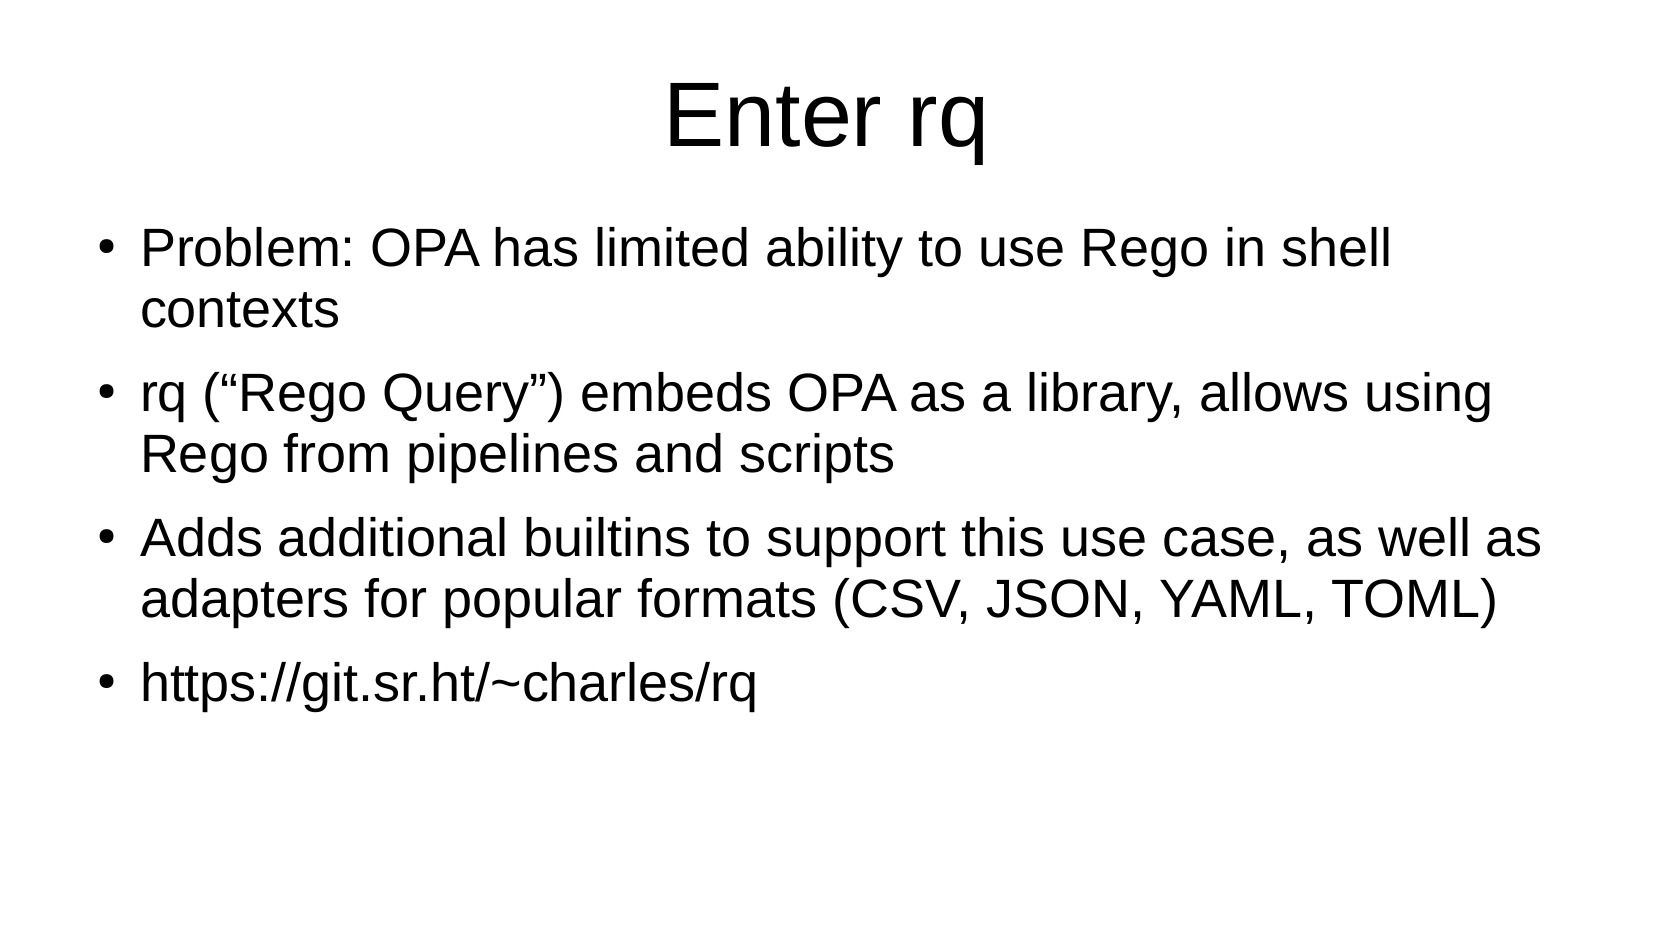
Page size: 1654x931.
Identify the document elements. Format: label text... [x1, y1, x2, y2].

list Problem: OPA has limited ability to use Rego in shell contexts rq (“Rego Query”) embeds OPA as a library, allows using Rego from pipelines and scripts Adds additional builtins to support this use case, as well as adapters for popular formats (CSV, JSON, YAML, TOML) https://git.sr.ht/~charles/rq [82, 217, 1571, 758]
title Enter rq [82, 37, 1571, 193]
